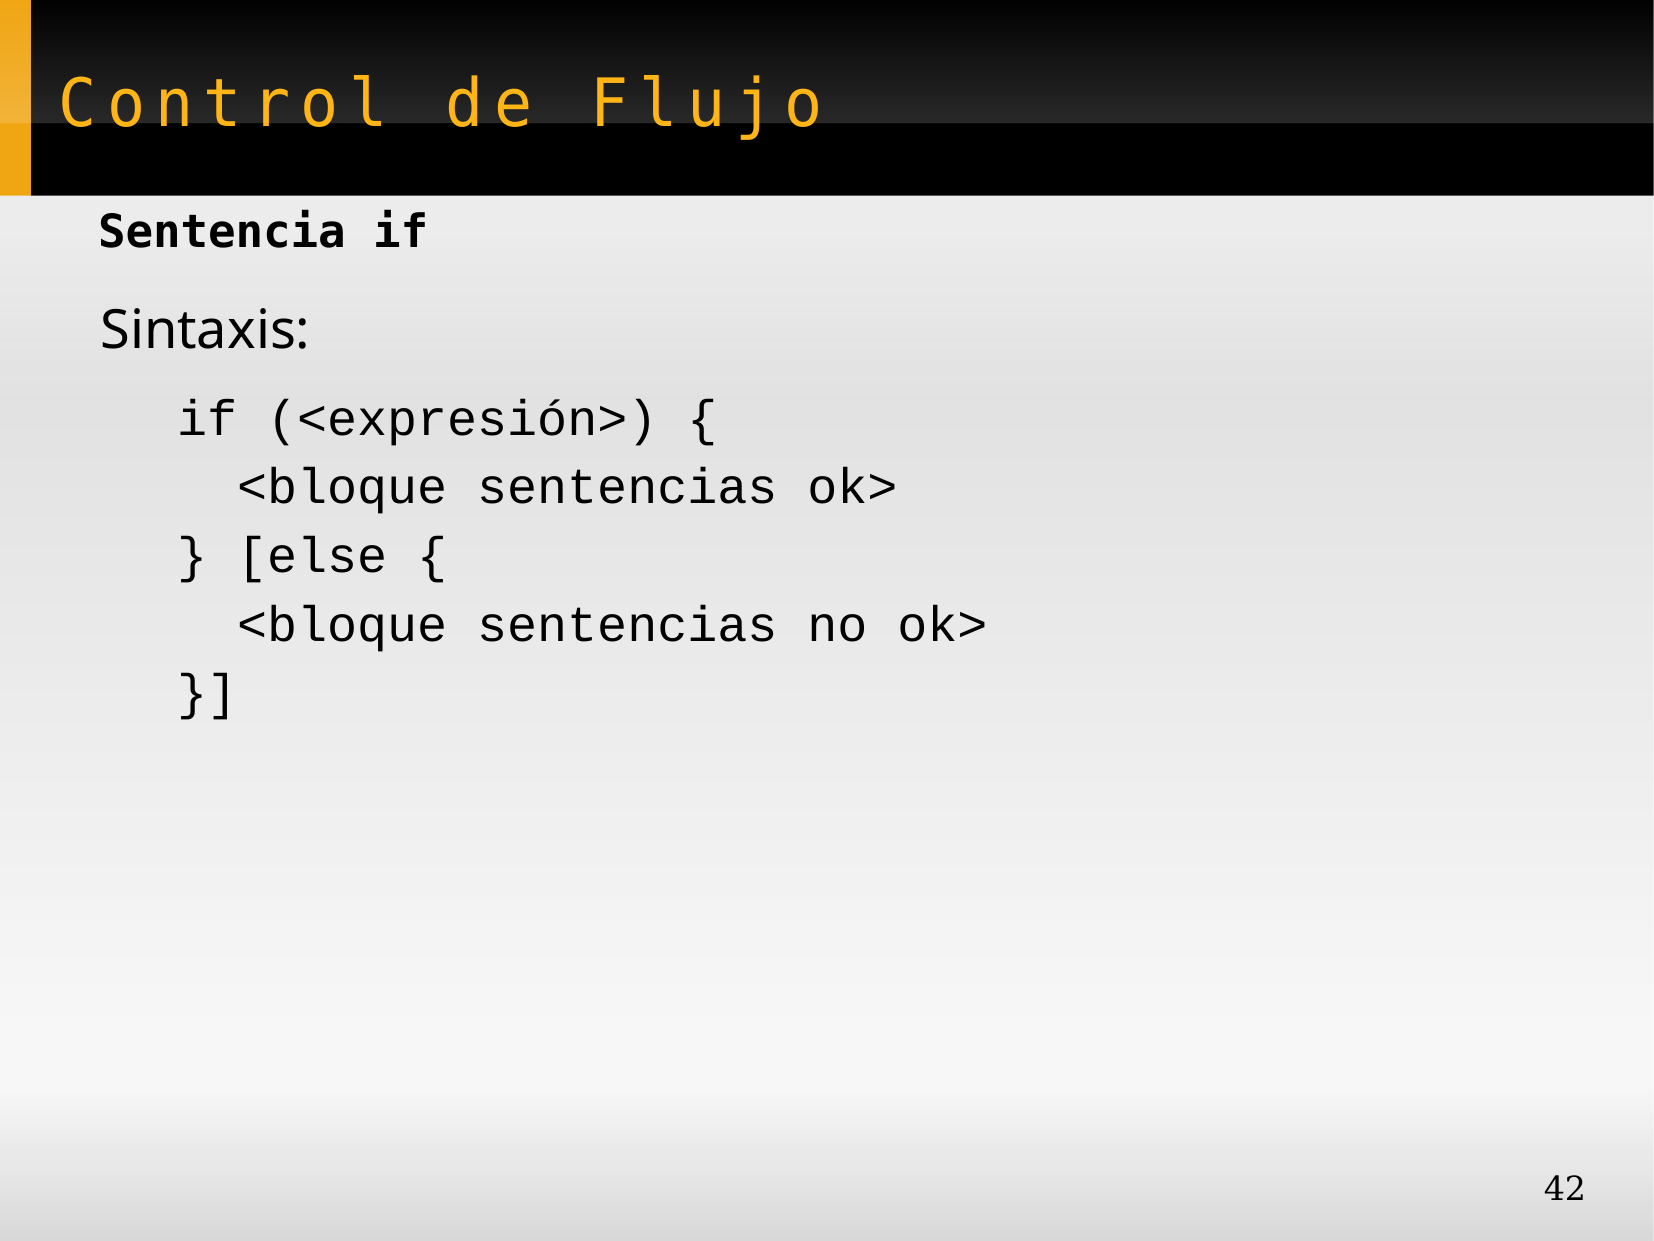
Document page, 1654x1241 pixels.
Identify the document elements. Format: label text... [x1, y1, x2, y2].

title Control de Flujo [59, 29, 1595, 178]
picture [0, 0, 1654, 1241]
text_box Sentencia if [83, 197, 443, 266]
list Sintaxis: if (<expresión>) { <bloque sentencias ok> } [else { <bloque sentencias no ok> }] [82, 290, 1571, 1109]
